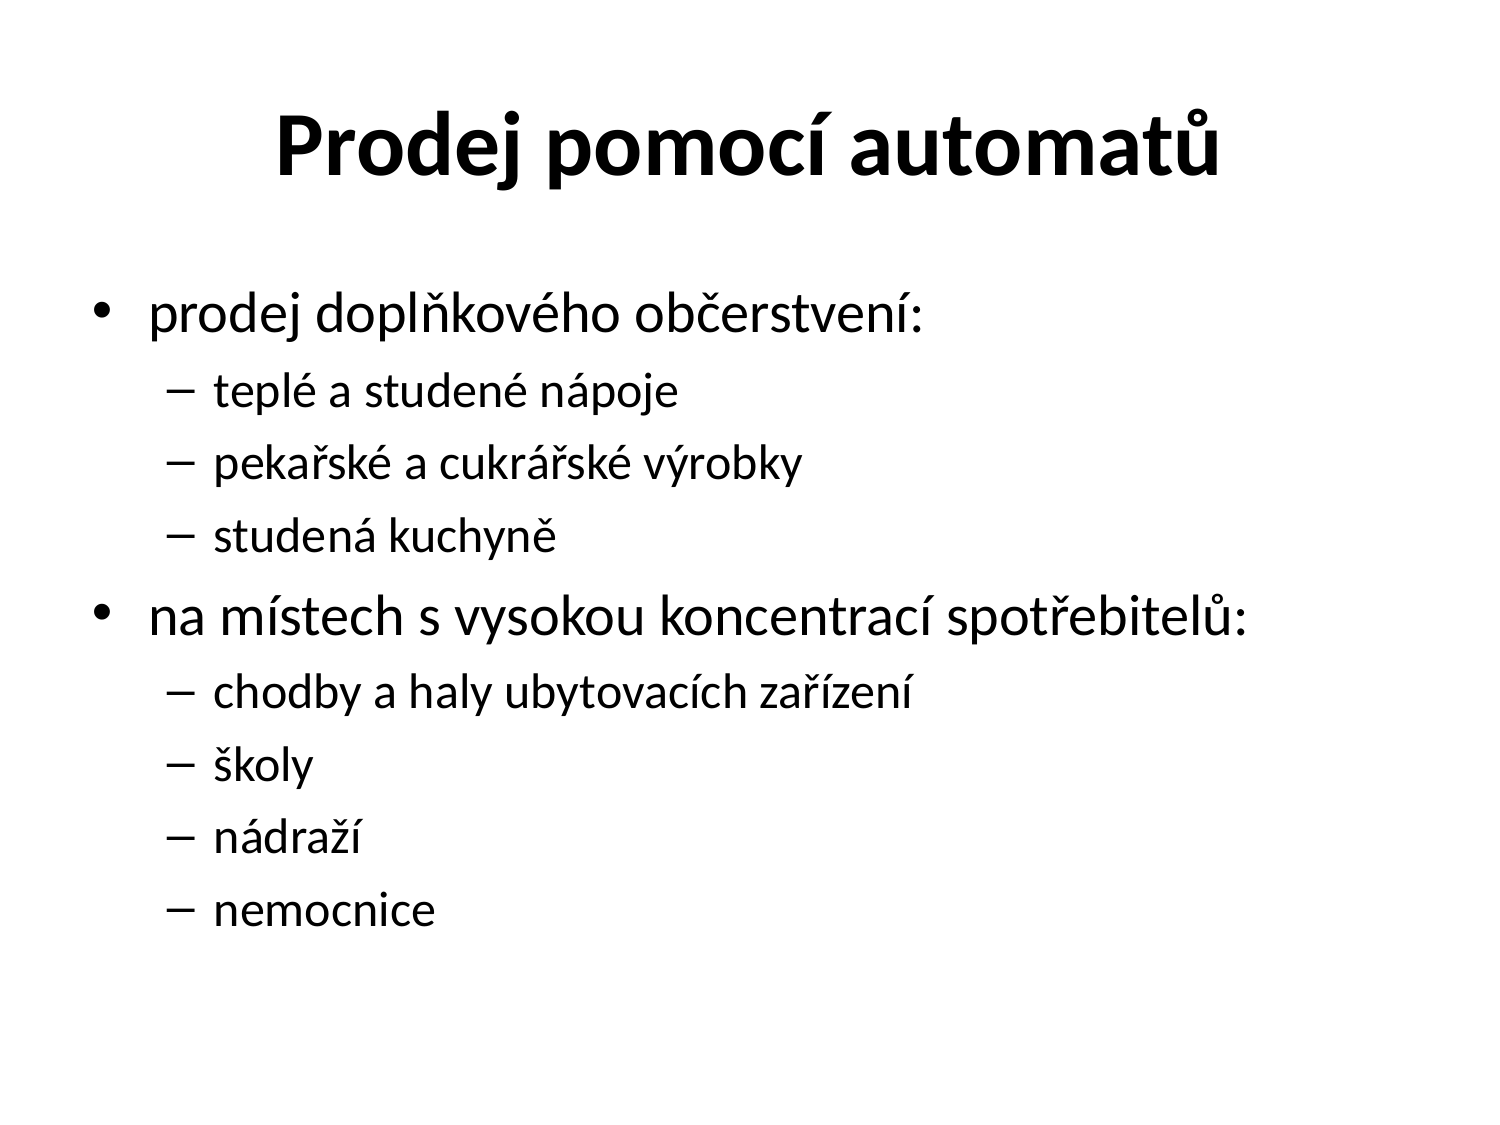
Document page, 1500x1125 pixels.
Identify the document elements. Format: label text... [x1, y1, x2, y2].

title Prodej pomocí automatů [75, 45, 1426, 233]
list prodej doplňkového občerstvení: teplé a studené nápoje pekařské a cukrářské výrobky studená kuchyně na místech s vysokou koncentrací spotřebitelů: chodby a haly ubytovacích zařízení školy nádraží nemocnice [76, 267, 1427, 1010]
